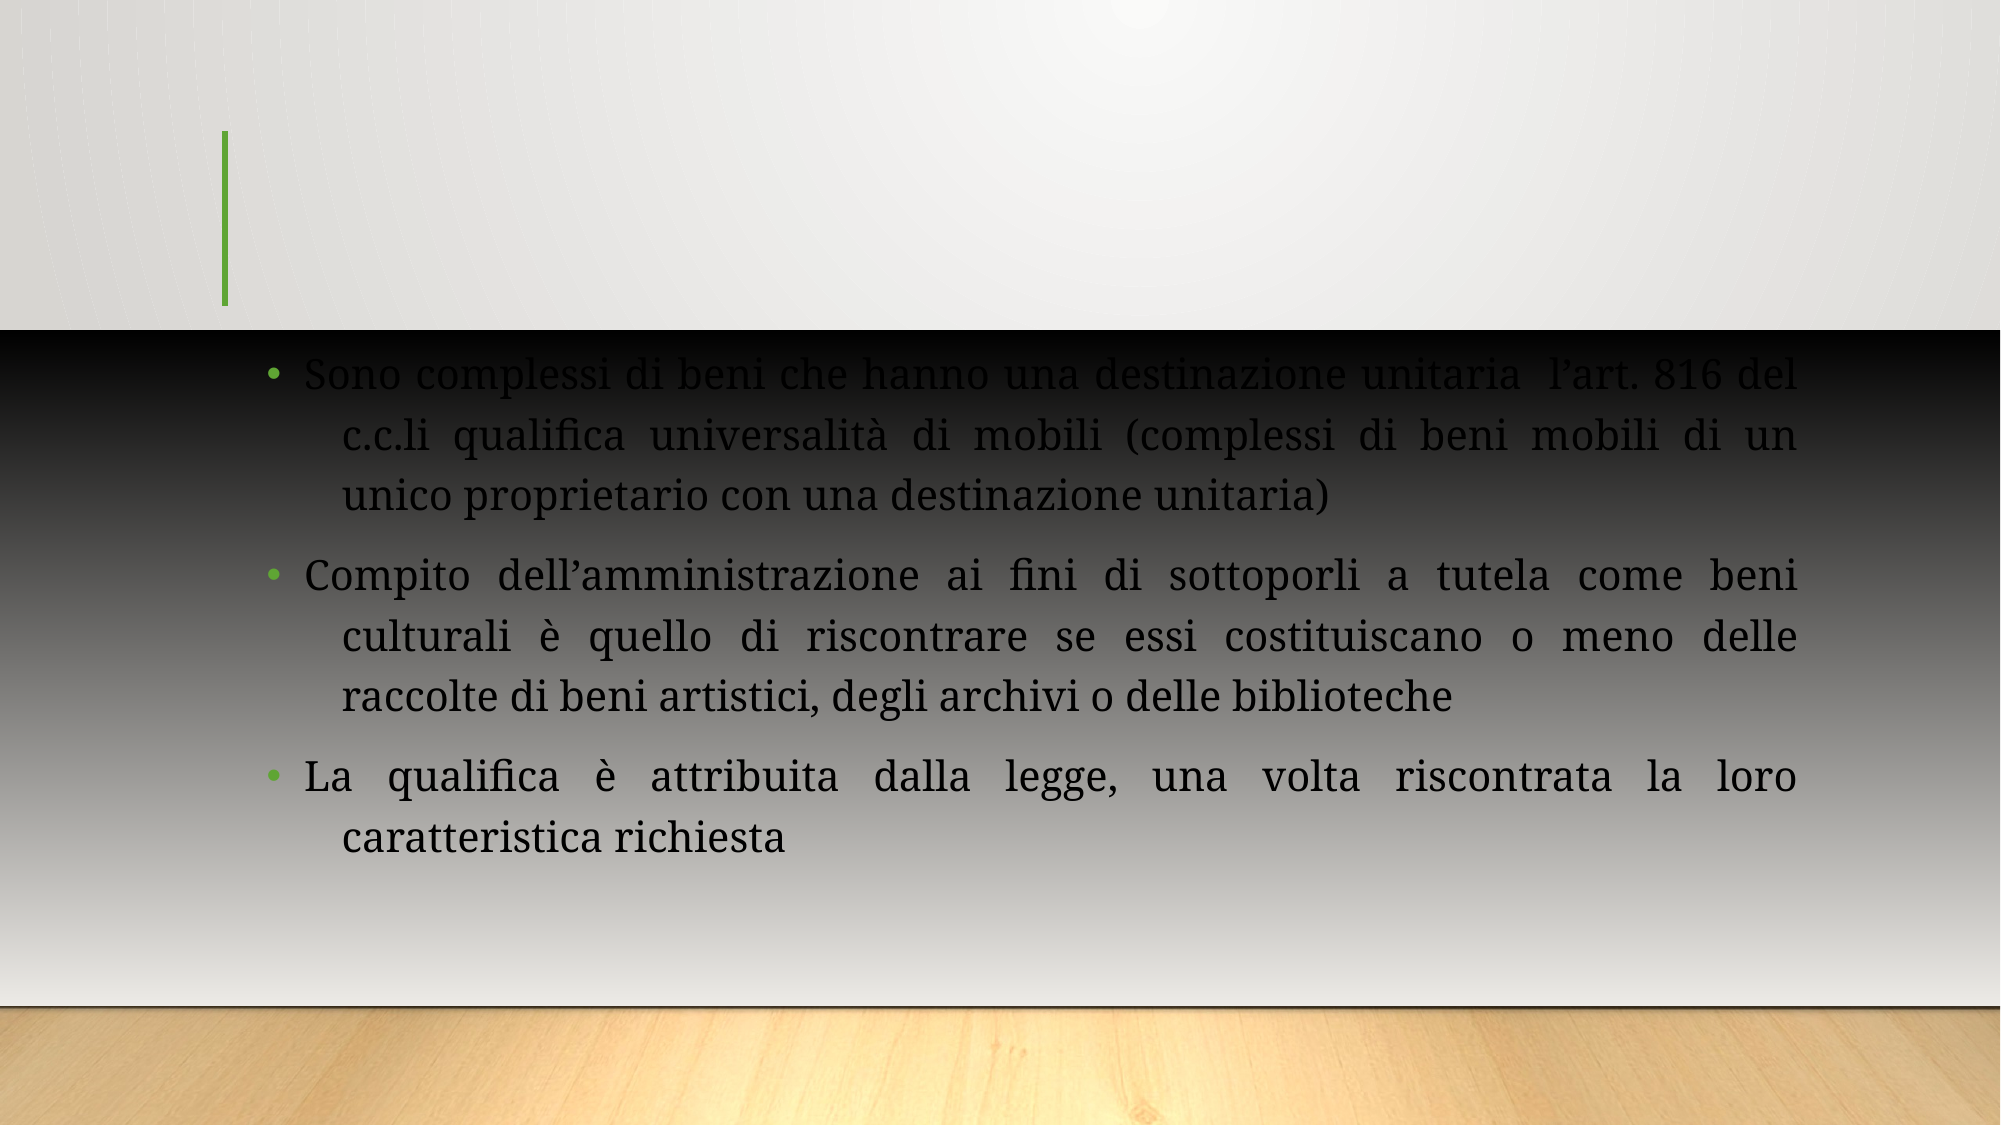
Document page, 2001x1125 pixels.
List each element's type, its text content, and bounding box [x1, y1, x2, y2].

list Sono complessi di beni che hanno una destinazione unitaria l’art. 816 del c.c.li qualifica universalità di mobili (complessi di beni mobili di un unico proprietario con una destinazione unitaria) Compito dell’amministrazione ai fini di sottoporli a tutela come beni culturali è quello di riscontrare se essi costituiscano o meno delle raccolte di beni artistici, degli archivi o delle biblioteche La qualifica è attribuita dalla legge, una volta riscontrata la loro caratteristica richiesta [251, 330, 1814, 897]
